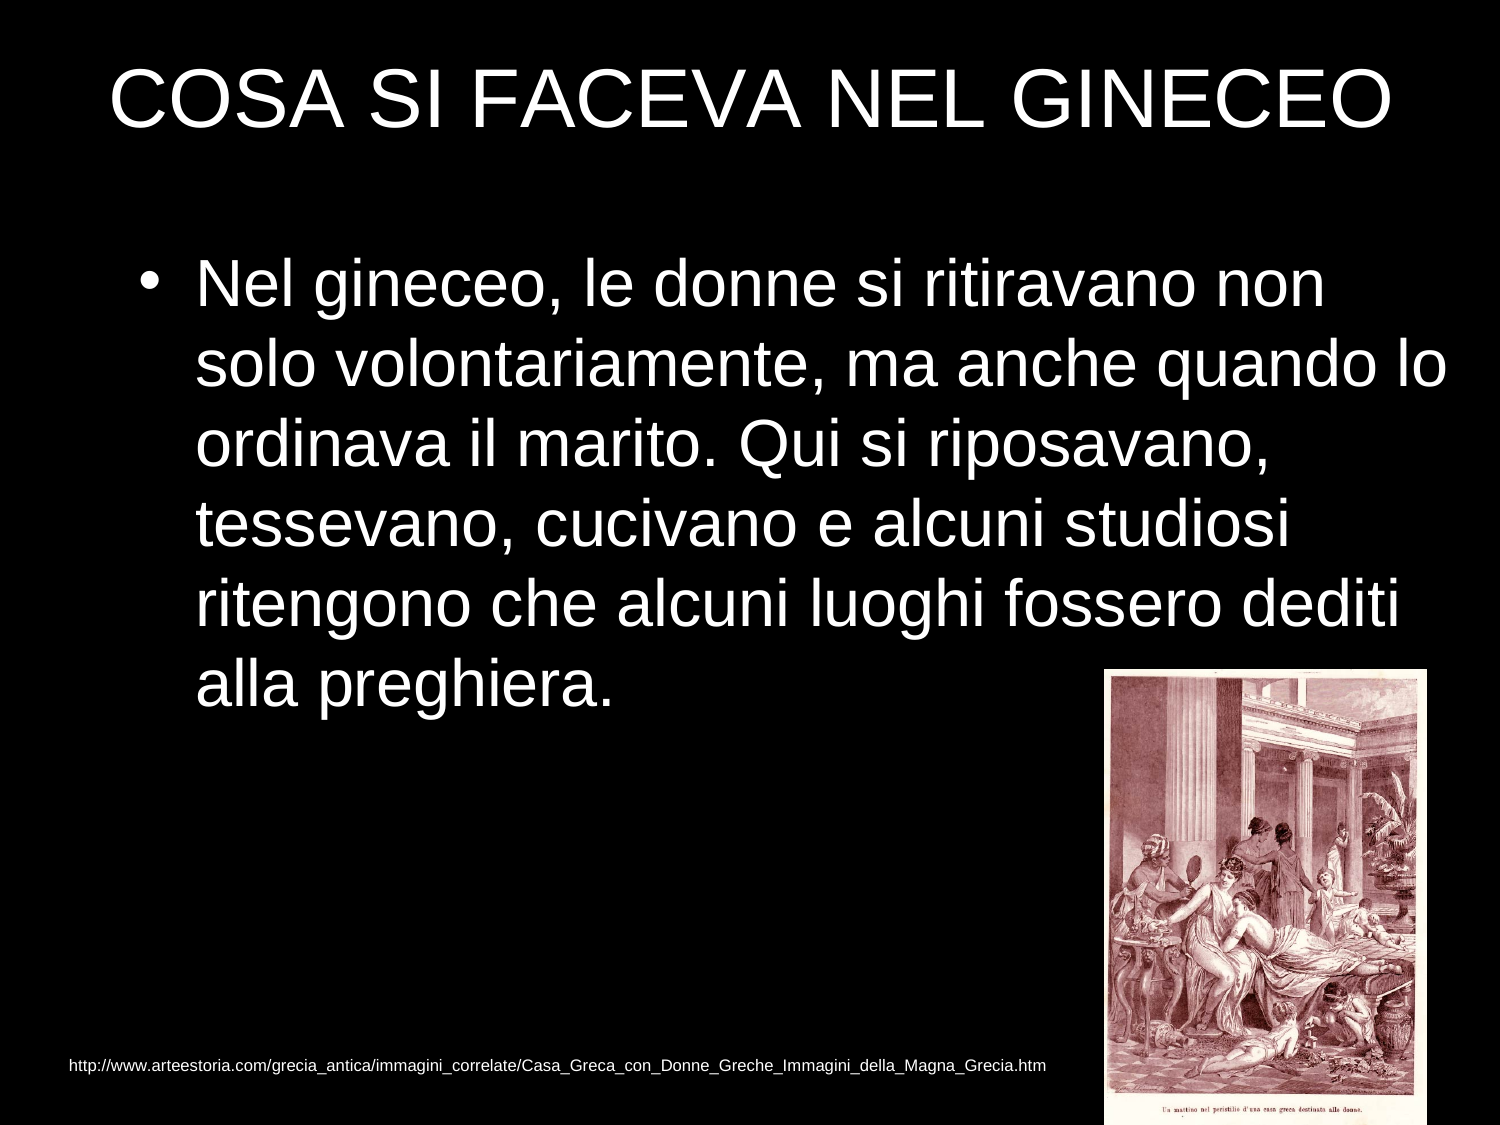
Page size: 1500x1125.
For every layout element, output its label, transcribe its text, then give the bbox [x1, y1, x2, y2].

title COSA SI FACEVA NEL GINECEO [76, 0, 1427, 188]
list Nel gineceo, le donne si ritiravano non solo volontariamente, ma anche quando lo ordinava il marito. Qui si riposavano, tessevano, cucivano e alcuni studiosi ritengono che alcuni luoghi fossero dediti alla preghiera. [123, 231, 1474, 975]
text_box http://www.arteestoria.com/grecia_antica/immagini_correlate/Casa_Greca_con_Donne_Greche_Immagini_della_Magna_Grecia.htm [54, 1046, 1063, 1083]
picture [1104, 669, 1427, 1125]
